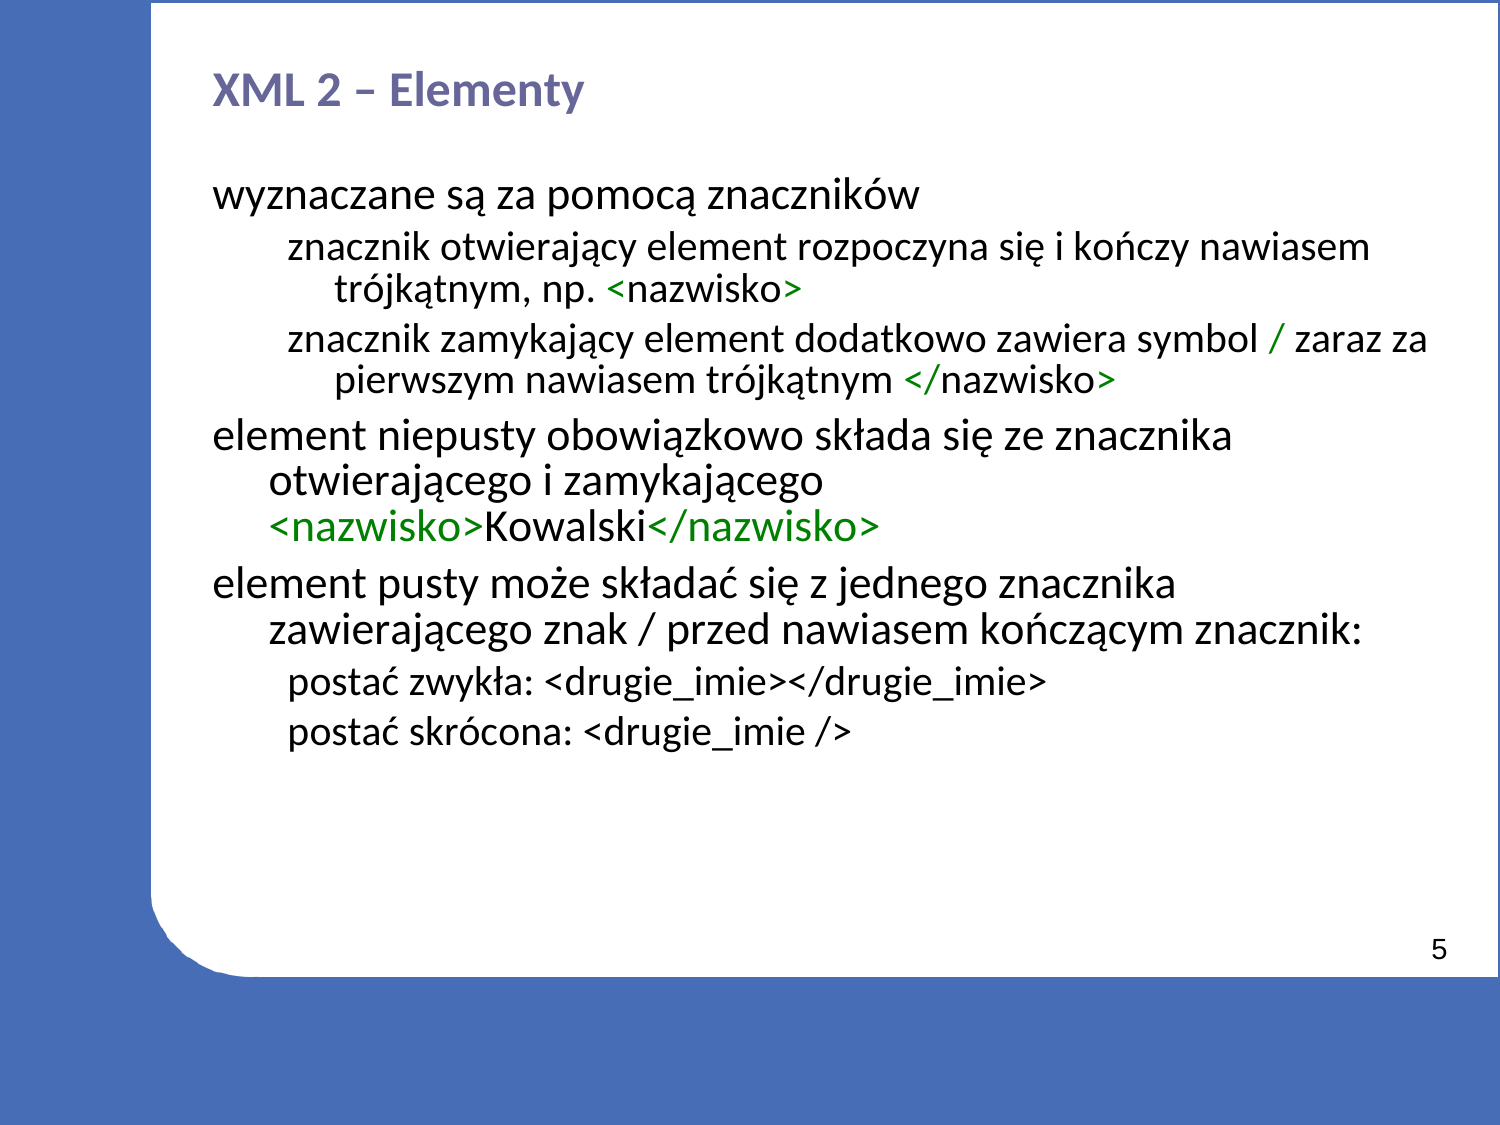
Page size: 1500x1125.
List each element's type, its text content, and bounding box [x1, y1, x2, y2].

picture [0, 0, 1500, 1125]
title XML 2 – Elementy [212, 24, 1447, 164]
list wyznaczane są za pomocą znaczników znacznik otwierający element rozpoczyna się i kończy nawiasem trójkątnym, np. <nazwisko> znacznik zamykający element dodatkowo zawiera symbol / zaraz za pierwszym nawiasem trójkątnym </nazwisko> element niepusty obowiązkowo składa się ze znacznika otwierającego i zamykającego <nazwisko>Kowalski</nazwisko> element pusty może składać się z jednego znacznika zawierającego znak / przed nawiasem kończącym znacznik: postać zwykła: <drugie_imie></drugie_imie> postać skrócona: <drugie_imie /> [212, 174, 1448, 911]
